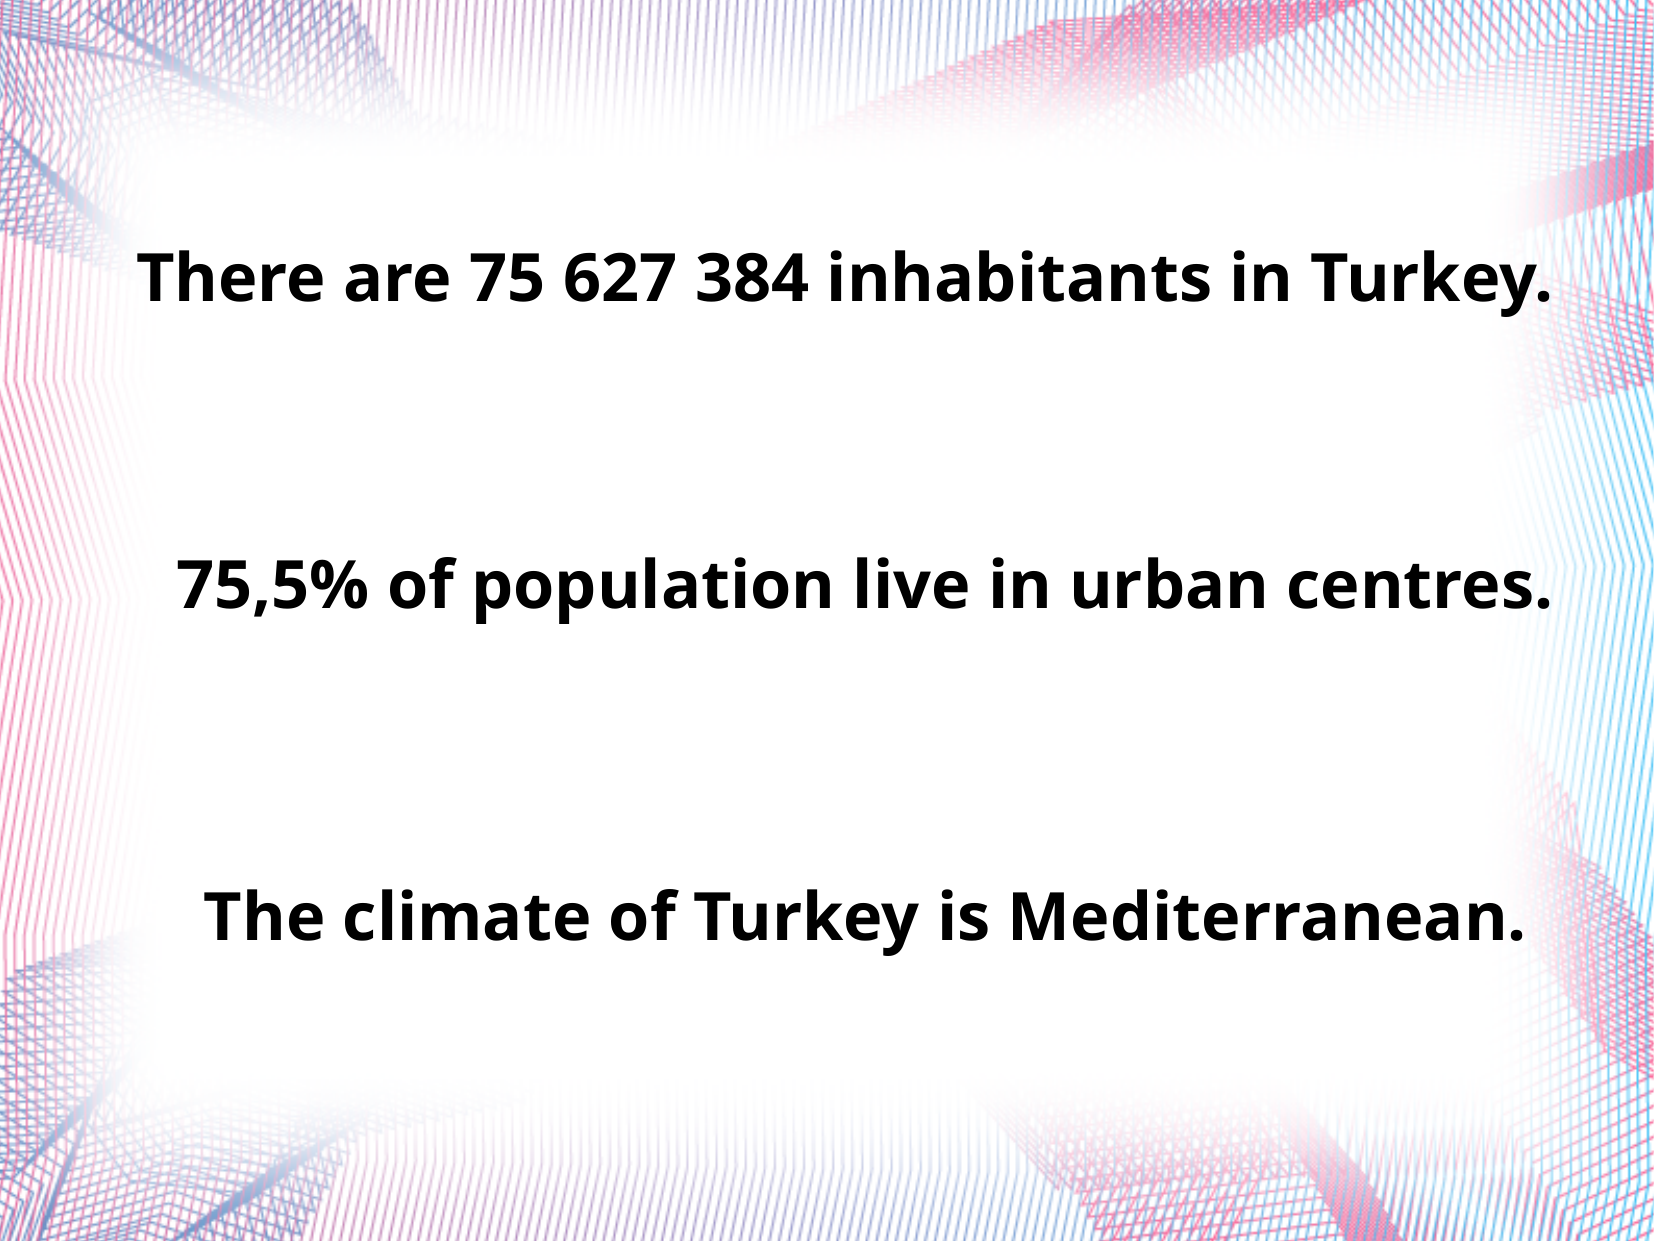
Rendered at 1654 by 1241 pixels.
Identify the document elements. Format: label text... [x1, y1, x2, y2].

text_box 75,5% of population live in urban centres. [161, 529, 1565, 638]
picture [0, 0, 1654, 1241]
text_box The climate of Turkey is Mediterranean. [188, 862, 1556, 971]
text_box There are 75 627 384 inhabitants in Turkey. [121, 222, 1654, 331]
